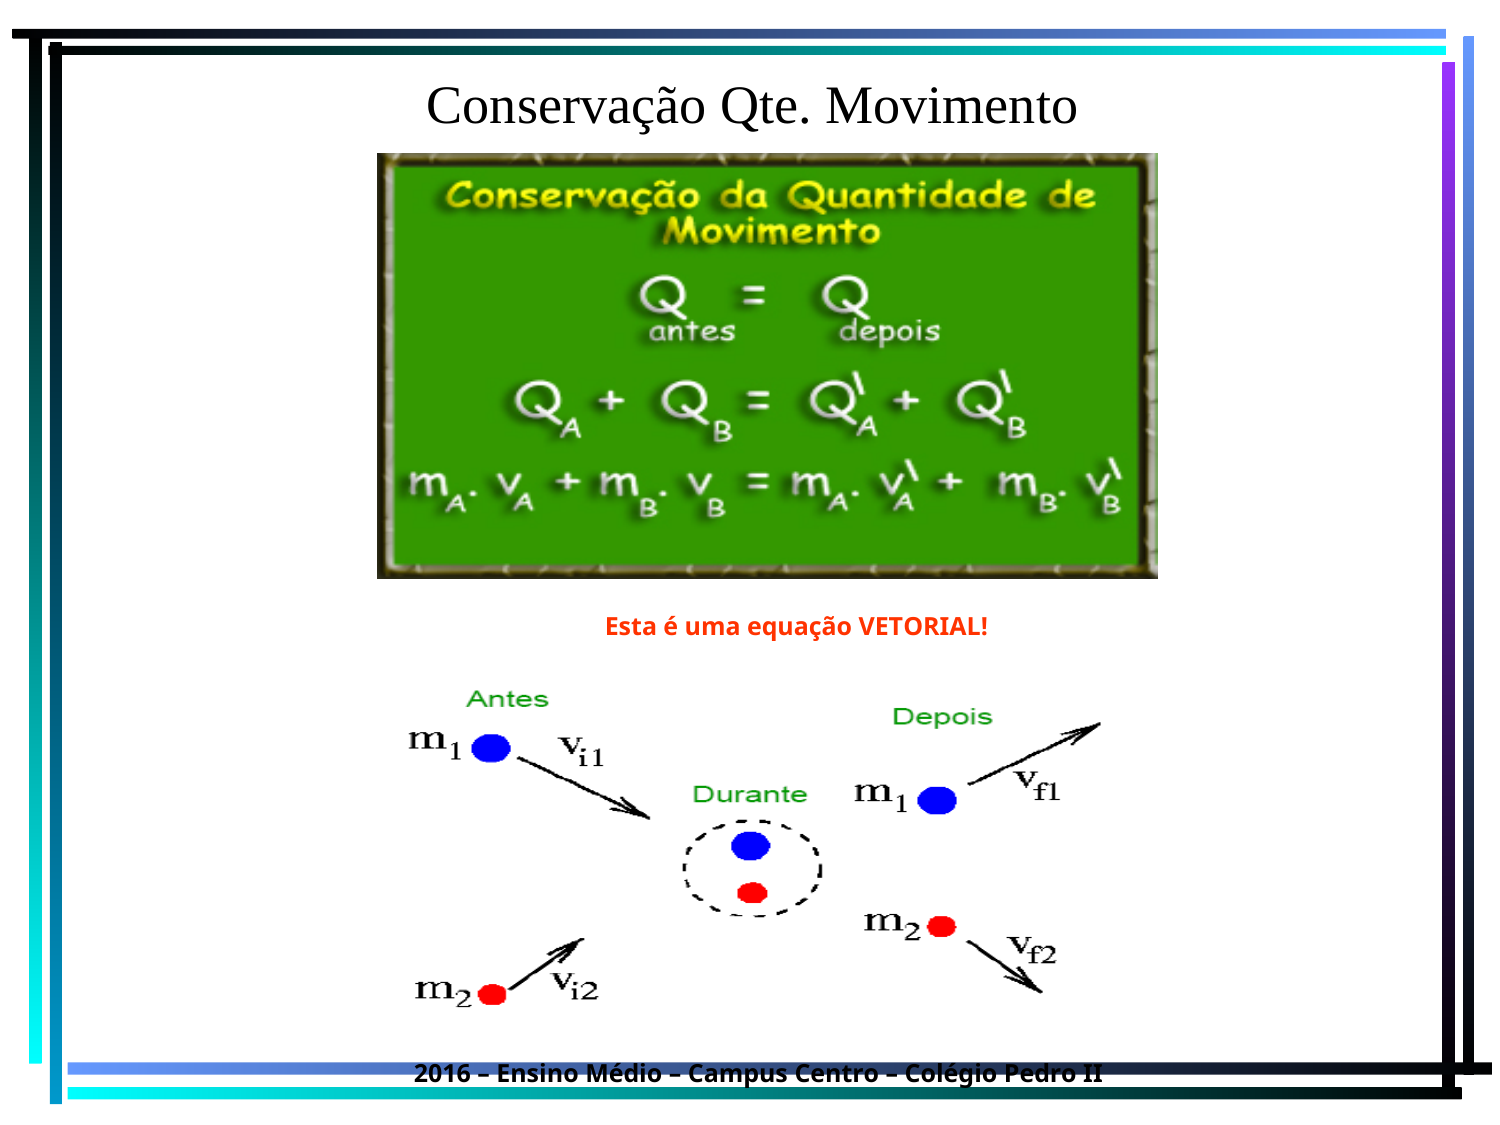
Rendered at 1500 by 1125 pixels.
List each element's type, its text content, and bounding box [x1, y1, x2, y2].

text_box 2016 – Ensino Médio – Campus Centro – Colégio Pedro II [399, 1051, 1119, 1097]
text_box Esta é uma equação VETORIAL! [589, 603, 1004, 649]
picture [0, 0, 1500, 1125]
title Conservação Qte. Movimento [88, 63, 1418, 154]
